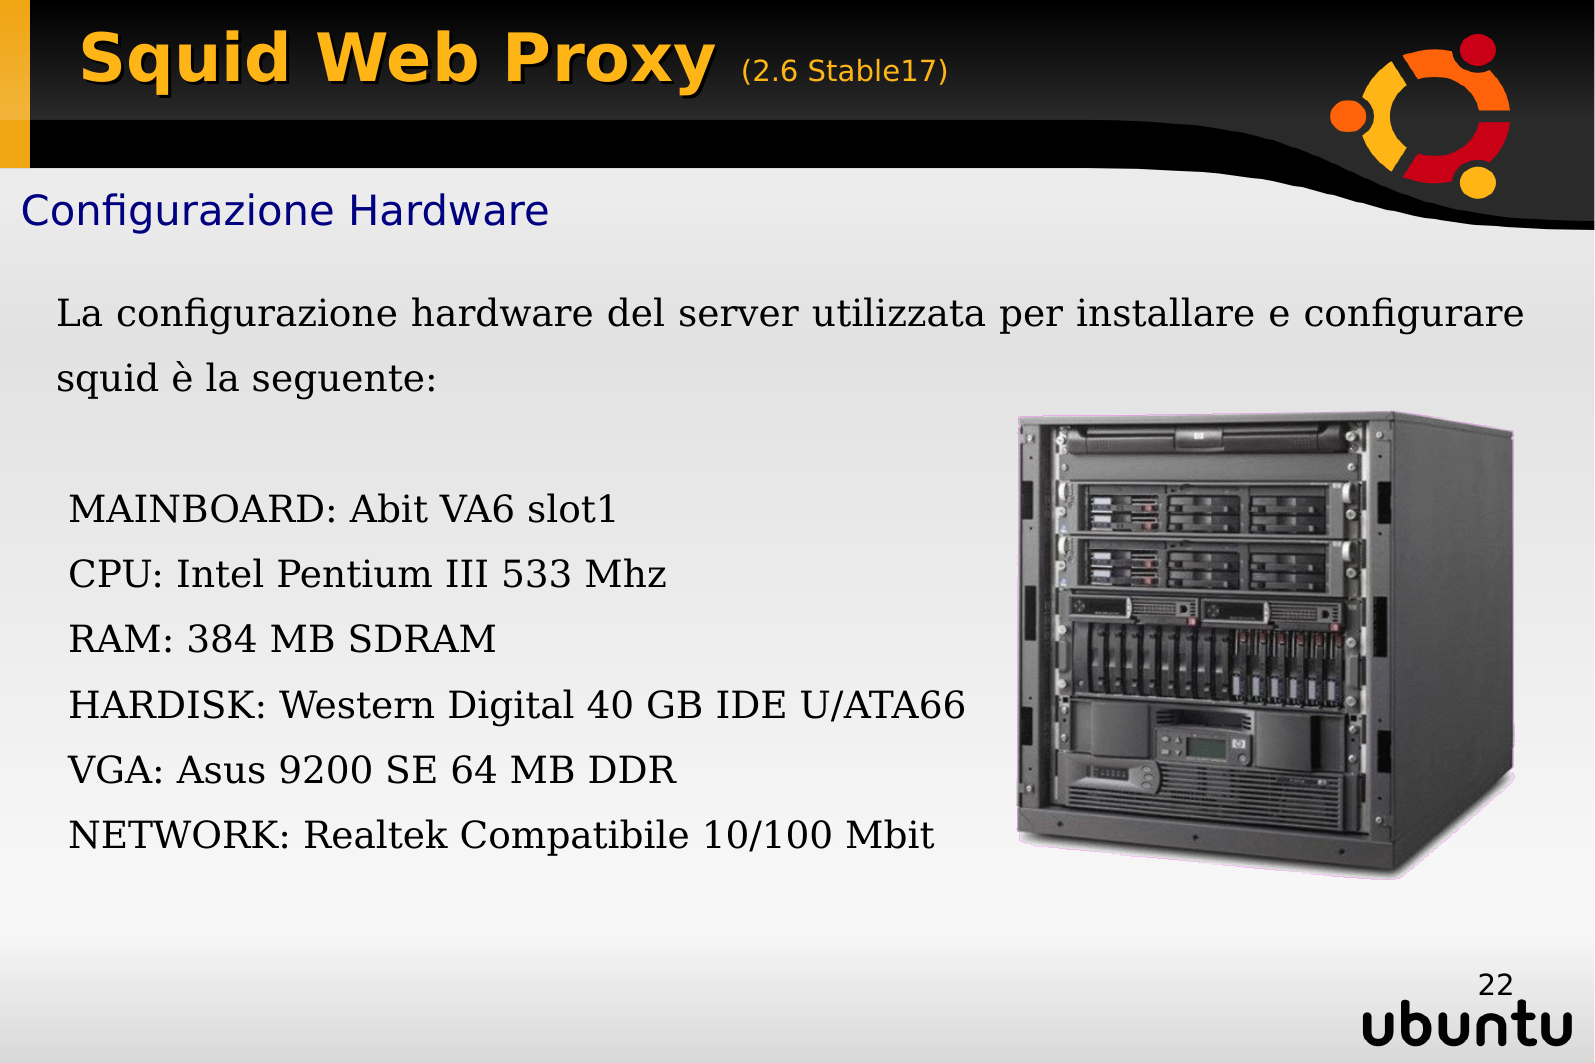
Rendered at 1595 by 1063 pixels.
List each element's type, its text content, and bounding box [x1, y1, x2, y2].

text_box La configurazione hardware del server utilizzata per installare e configurare squid è la seguente: MAINBOARD: Abit VA6 slot1 CPU: Intel Pentium III 533 Mhz RAM: 384 MB SDRAM HARDISK: Western Digital 40 GB IDE U/ATA66 VGA: Asus 9200 SE 64 MB DDR NETWORK: Realtek Compatibile 10/100 Mbit [53, 262, 1530, 1003]
text_box Squid Web Proxy (2.6 Stable17) [23, 11, 1004, 105]
text_box Configurazione Hardware [17, 178, 1554, 243]
picture [0, 0, 1595, 1063]
